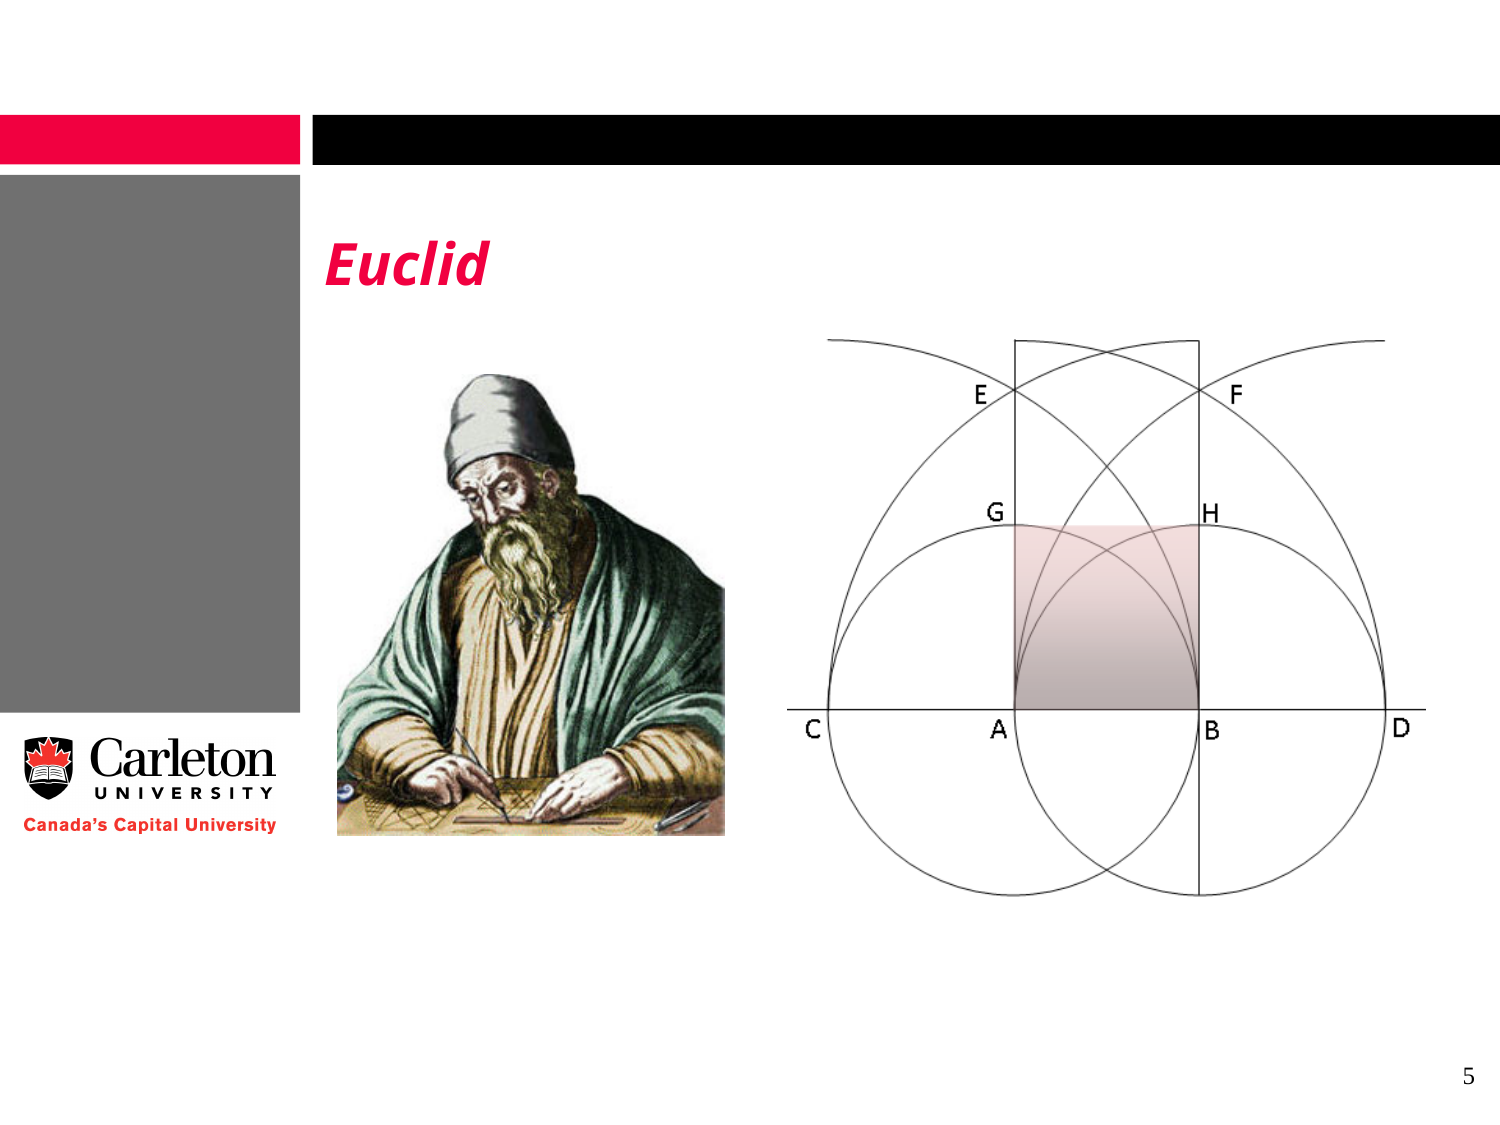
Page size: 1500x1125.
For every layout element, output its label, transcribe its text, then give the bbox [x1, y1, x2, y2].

picture [24, 737, 276, 834]
picture [337, 374, 725, 836]
title Euclid [324, 194, 1450, 331]
picture [787, 339, 1426, 898]
